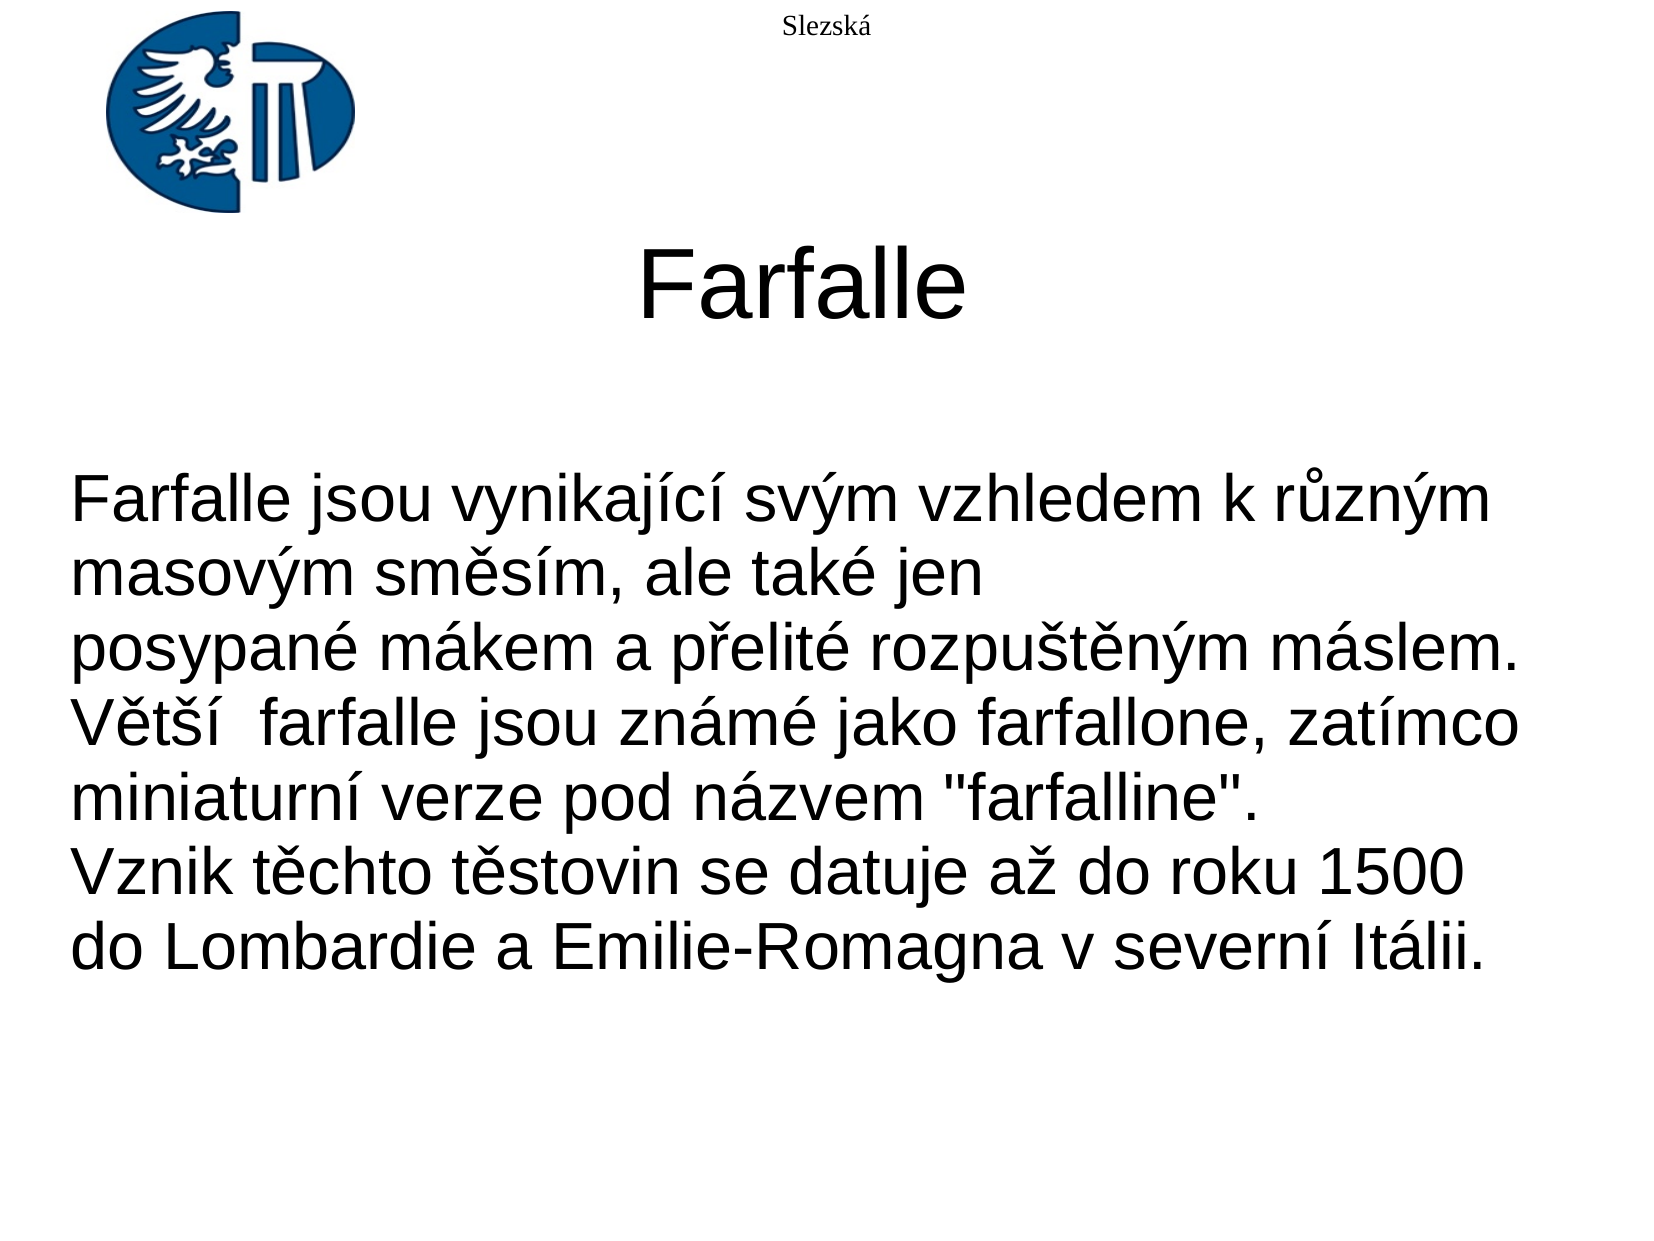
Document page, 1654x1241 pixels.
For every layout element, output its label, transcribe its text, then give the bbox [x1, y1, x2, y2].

list Farfalle jsou vynikající svým vzhledem k různým masovým směsím, ale také jen posypané mákem a přelité rozpuštěným máslem. Větší farfalle jsou známé jako farfallone, zatímco miniaturní verze pod názvem "farfalline". Vznik těchto těstovin se datuje až do roku 1500 do Lombardie a Emilie-Romagna v severní Itálii. [70, 460, 1560, 1180]
title Farfalle [59, 118, 1548, 449]
picture [106, 11, 355, 118]
